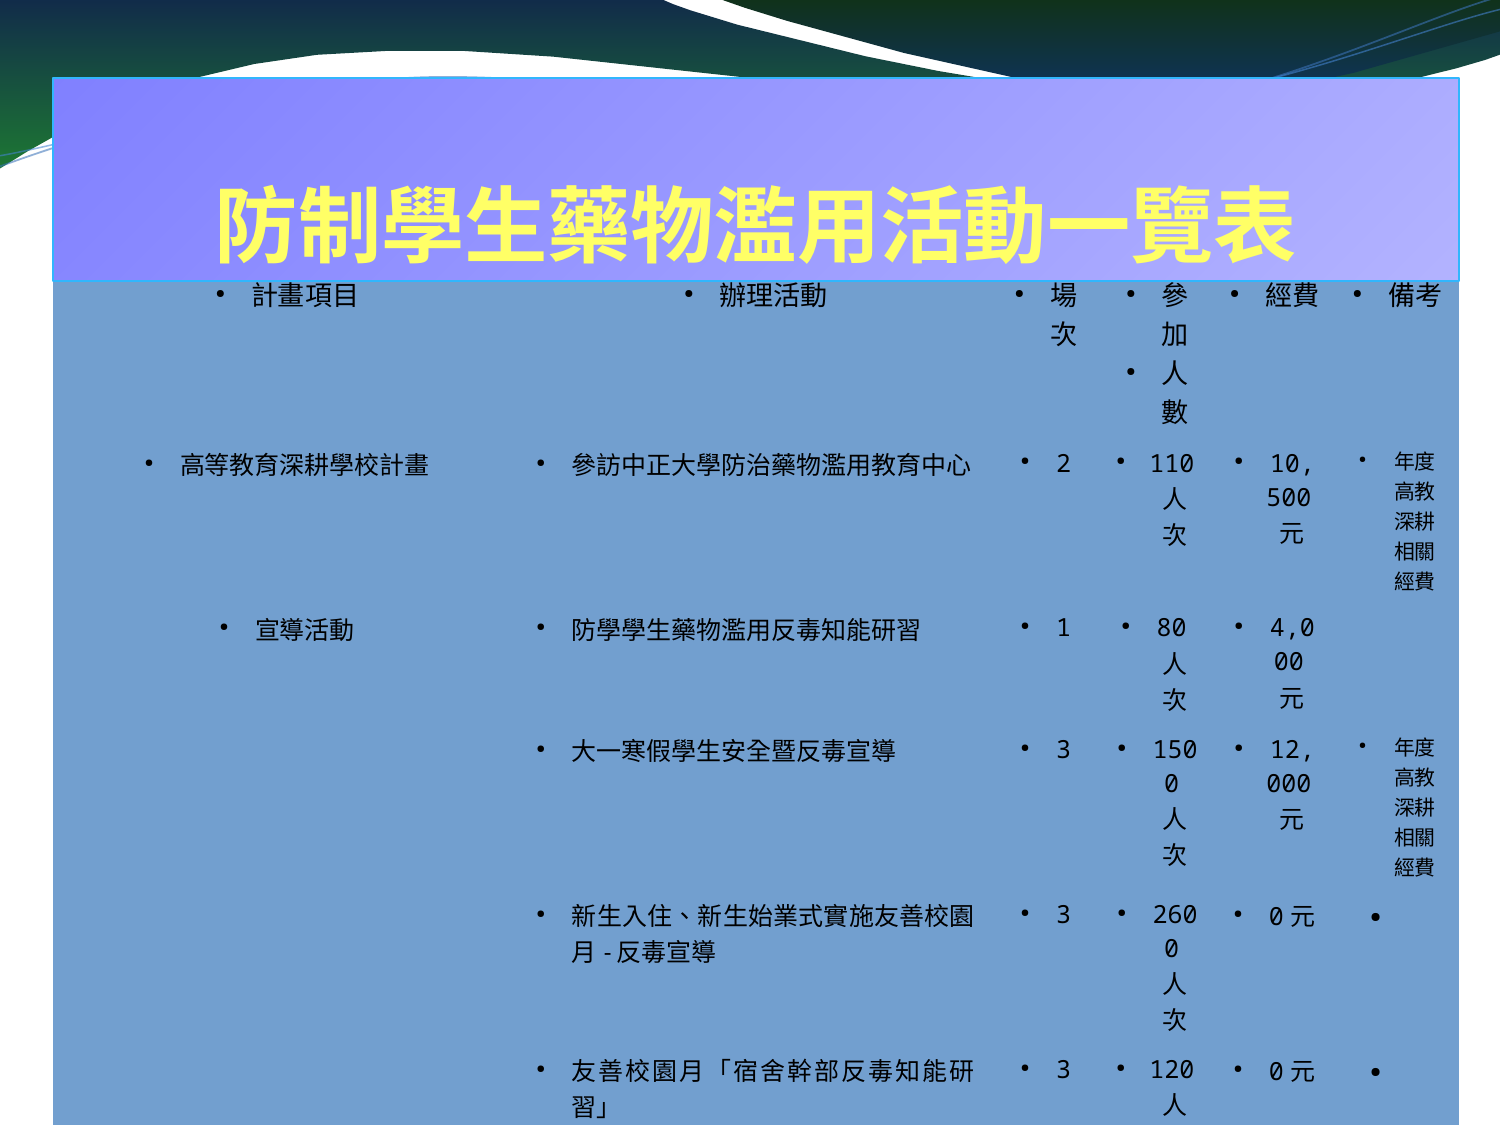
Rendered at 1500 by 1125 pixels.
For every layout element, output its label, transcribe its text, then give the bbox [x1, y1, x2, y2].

table_cell 12,000元 [1213, 724, 1336, 889]
table_cell 年度高教深耕相關經費 [1336, 438, 1459, 603]
table_header 場次 [990, 281, 1102, 438]
table_cell 4,000元 [1213, 603, 1336, 724]
table_cell 防學學生藥物濫用反毒知能研習 [522, 603, 990, 724]
table_cell 10,500元 [1213, 438, 1336, 603]
table_cell 新生入住、新生始業式實施友善校園月-反毒宣導 [522, 889, 990, 1044]
table_cell 2600人次 [1102, 889, 1213, 1044]
table_cell 3 [990, 724, 1102, 889]
table_cell [1336, 889, 1459, 1044]
table_cell 大一寒假學生安全暨反毒宣導 [522, 724, 990, 889]
table_cell 1500人次 [1102, 724, 1213, 889]
table_header 辦理活動 [522, 281, 990, 438]
table_cell 參訪中正大學防治藥物濫用教育中心 [522, 438, 990, 603]
table_cell 年度高教深耕相關經費 [1336, 724, 1459, 889]
table_header 參加 人數 [1102, 281, 1213, 438]
table_cell 110人次 [1102, 438, 1213, 603]
table_cell [1336, 1044, 1459, 1125]
table_cell 宣導活動 [53, 603, 522, 1125]
table_cell 120人次 [1102, 1044, 1213, 1125]
table_cell 0元 [1213, 1044, 1336, 1125]
table_cell 2 [990, 438, 1102, 603]
table_cell 3 [990, 1044, 1102, 1125]
table_cell 1 [990, 603, 1102, 724]
table_cell 友善校園月「宿舍幹部反毒知能研習」 [522, 1044, 990, 1125]
table_cell 80人次 [1102, 603, 1213, 724]
table_header 備考 [1336, 281, 1459, 438]
table_cell 高等教育深耕學校計畫 [53, 438, 522, 603]
table_cell [1336, 603, 1459, 724]
table_header 經費 [1213, 281, 1336, 438]
table_header 計畫項目 [53, 281, 522, 438]
table_cell 0元 [1213, 889, 1336, 1044]
text_box 防制學生藥物濫用活動一覽表 [53, 78, 1459, 281]
table_cell 3 [990, 889, 1102, 1044]
